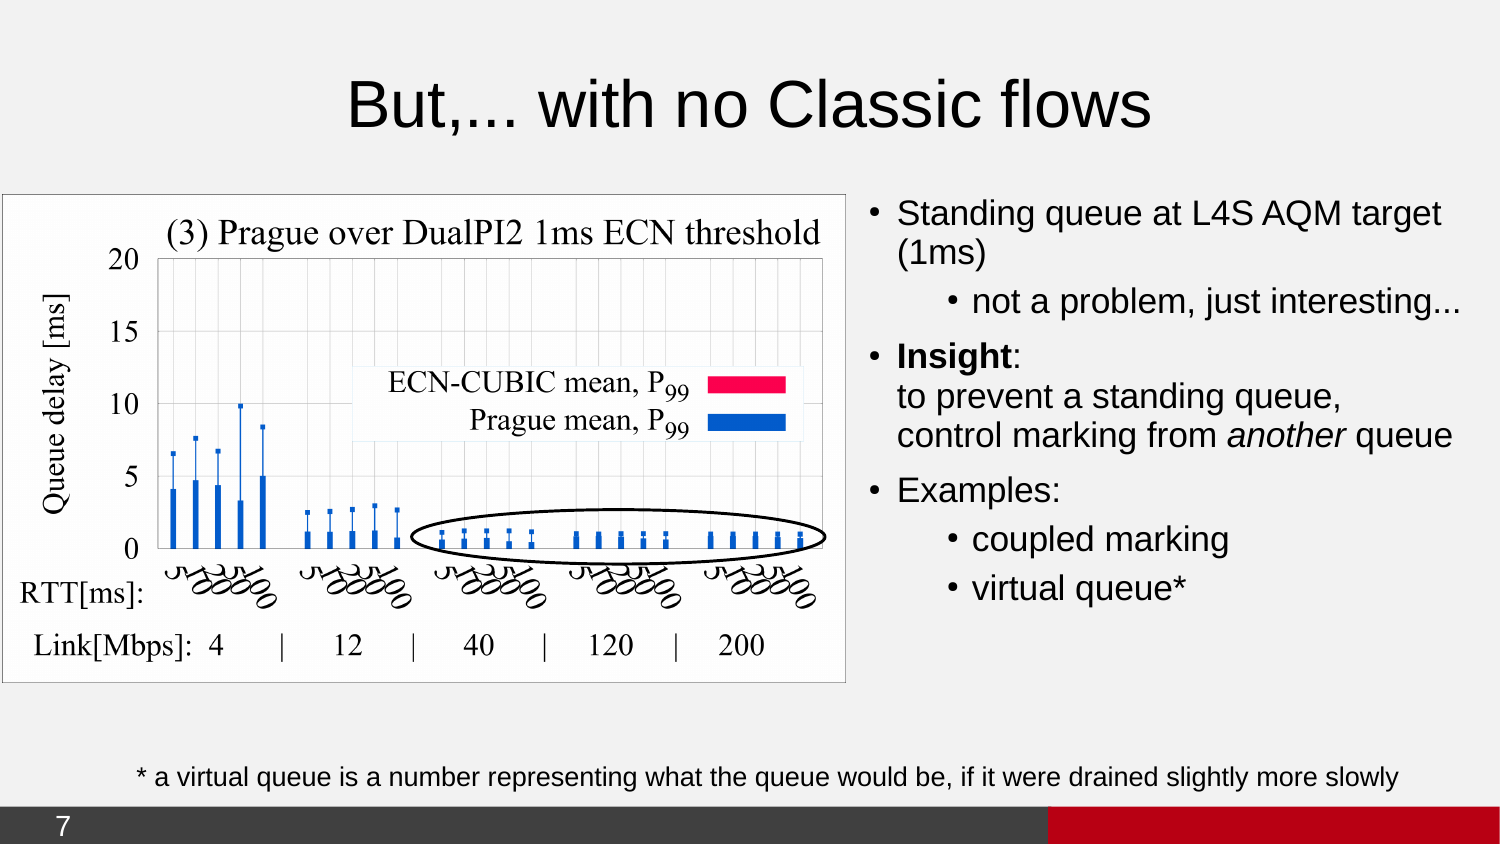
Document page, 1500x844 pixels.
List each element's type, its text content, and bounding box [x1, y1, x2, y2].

text_box * a virtual queue is a number representing what the queue would be, if it were drained slightly more slowly [121, 754, 1413, 800]
picture [2, 194, 846, 683]
list Standing queue at L4S AQM target (1ms) not a problem, just interesting... Insight: to prevent a standing queue, control marking from another queue Examples: coupled marking virtual queue* [859, 193, 1464, 687]
title But,... with no Classic flows [75, 33, 1425, 175]
